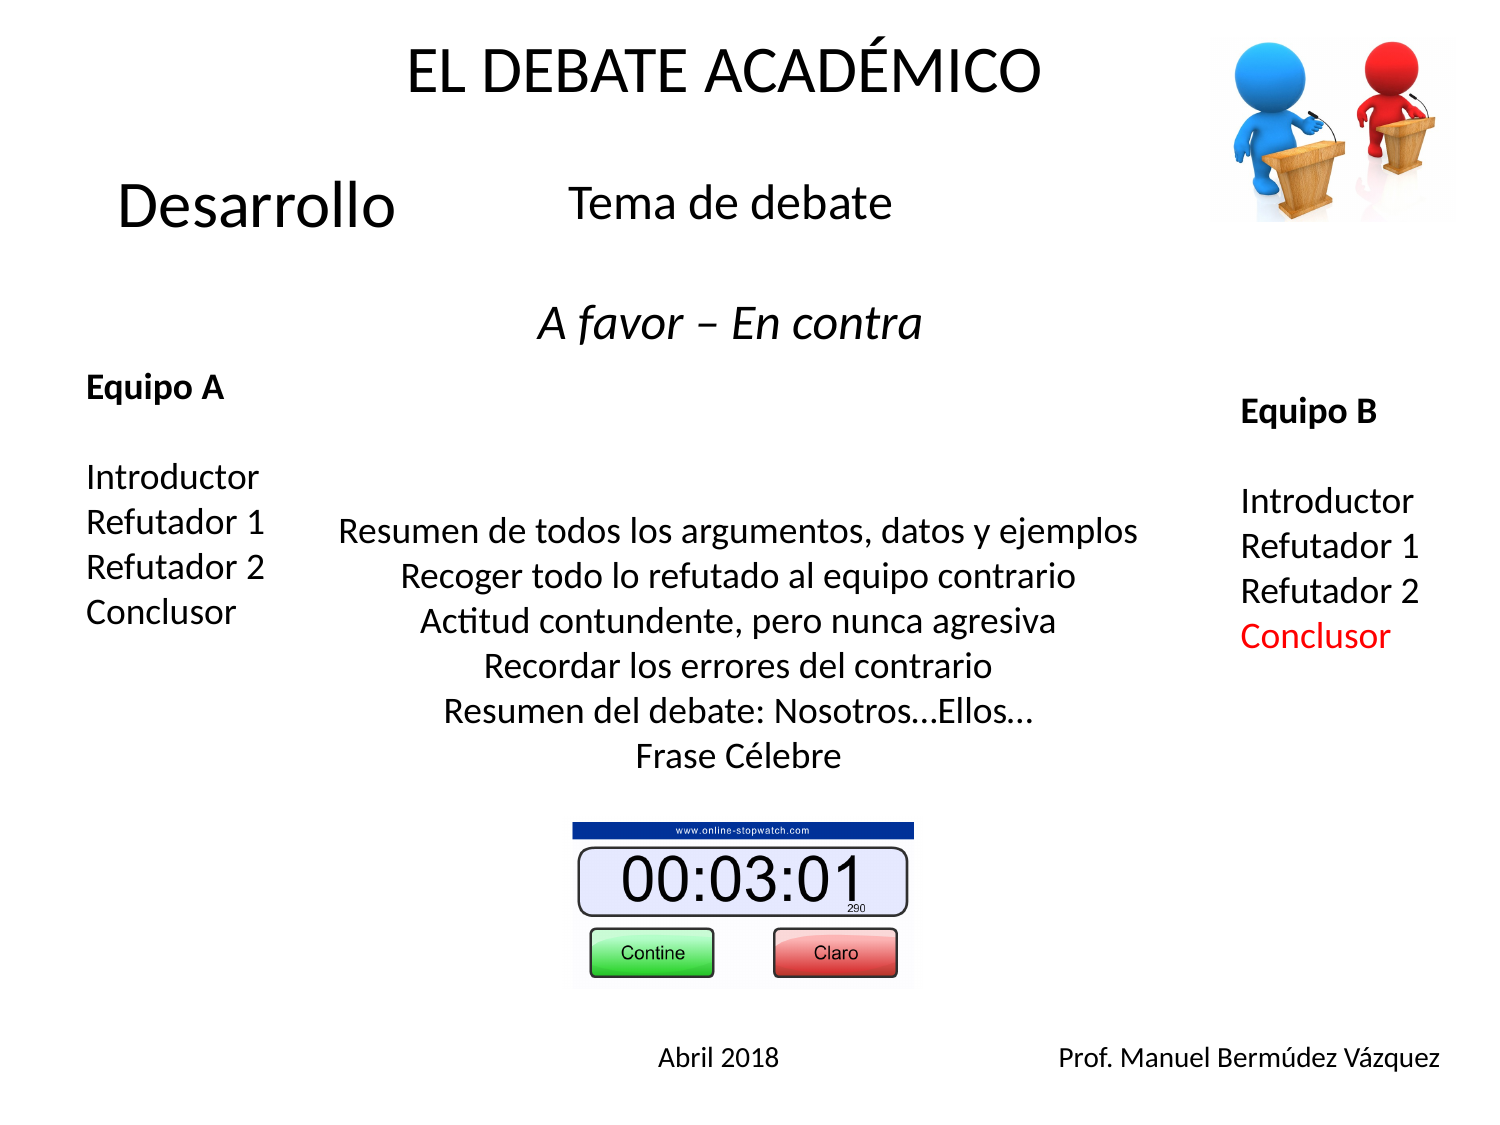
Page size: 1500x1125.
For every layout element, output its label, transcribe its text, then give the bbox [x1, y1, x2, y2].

text_box Resumen de todos los argumentos, datos y ejemplos Recoger todo lo refutado al equipo contrario Actitud contundente, pero nunca agresiva Recordar los errores del contrario Resumen del debate: Nosotros…Ellos… Frase Célebre [287, 498, 1191, 784]
picture [562, 816, 923, 989]
text_box Tema de debate A favor – En contra [516, 161, 946, 358]
text_box Desarrollo [103, 152, 647, 249]
text_box Equipo A Introductor Refutador 1 Refutador 2 Conclusor [71, 354, 325, 640]
text_box Equipo B Introductor Refutador 1 Refutador 2 Conclusor [1225, 378, 1479, 665]
